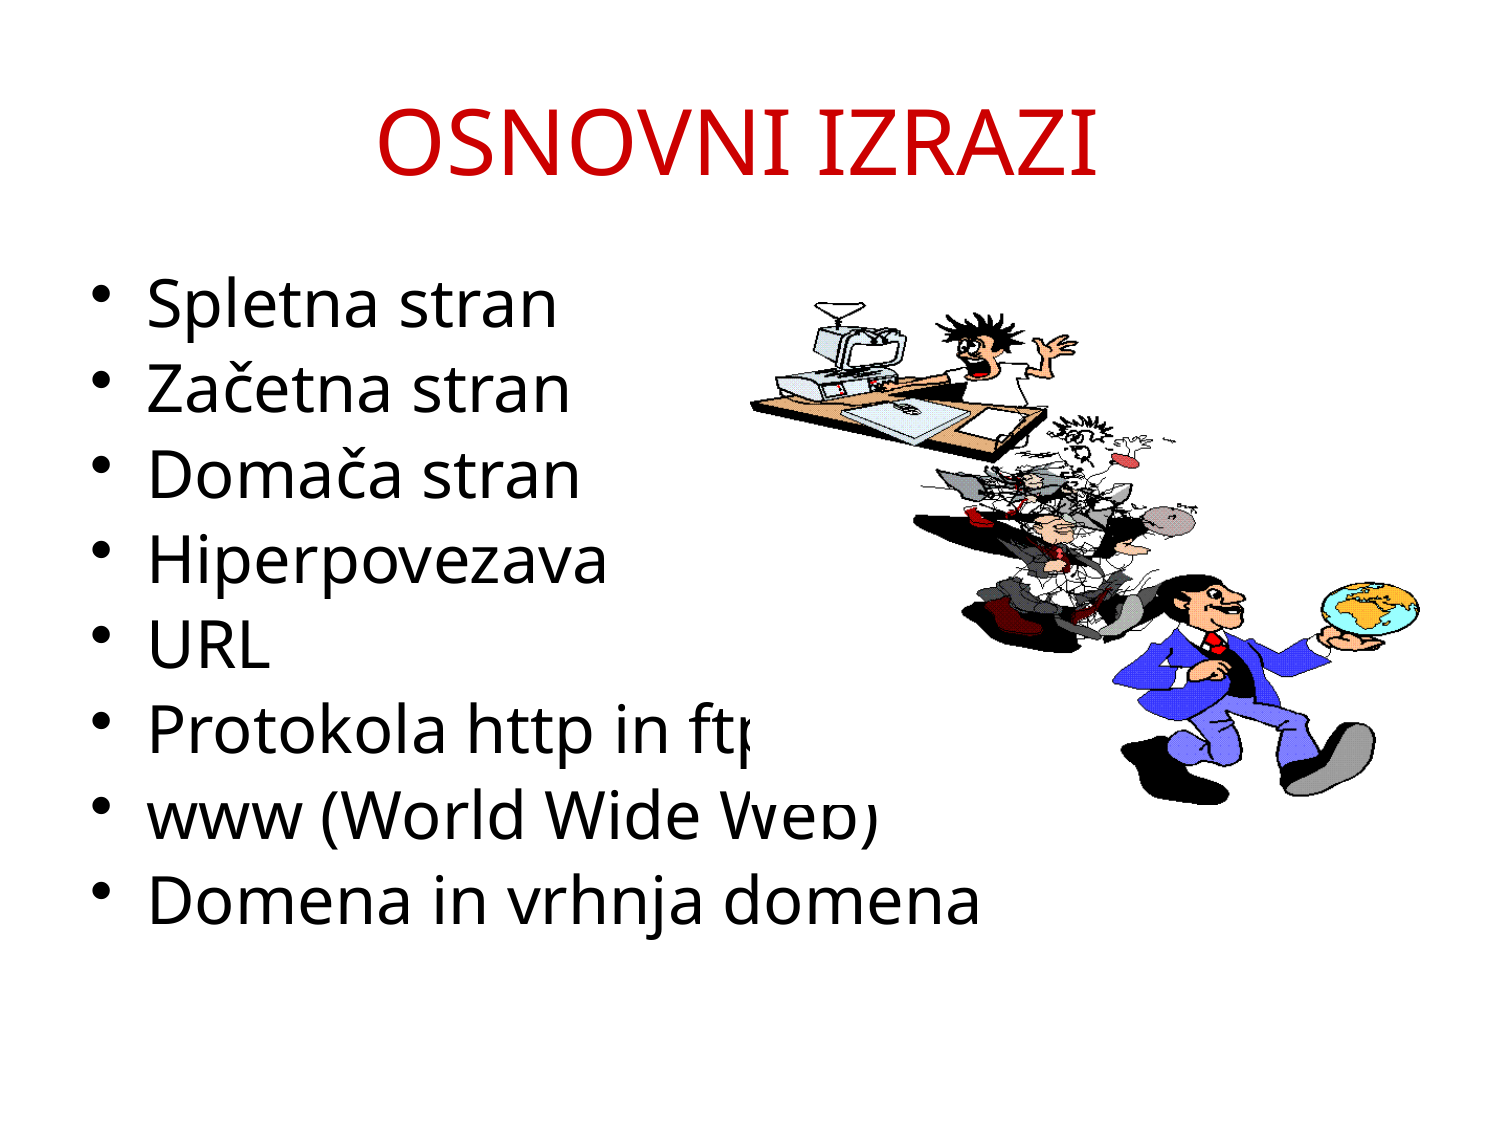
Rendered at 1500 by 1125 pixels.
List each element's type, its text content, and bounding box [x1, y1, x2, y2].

list Spletna stran Začetna stran Domača stran Hiperpovezava URL Protokola http in ftp www (World Wide Web) Domena in vrhnja domena [75, 262, 1425, 1005]
picture [750, 302, 1420, 805]
title OSNOVNI IZRAZI [75, 45, 1425, 233]
